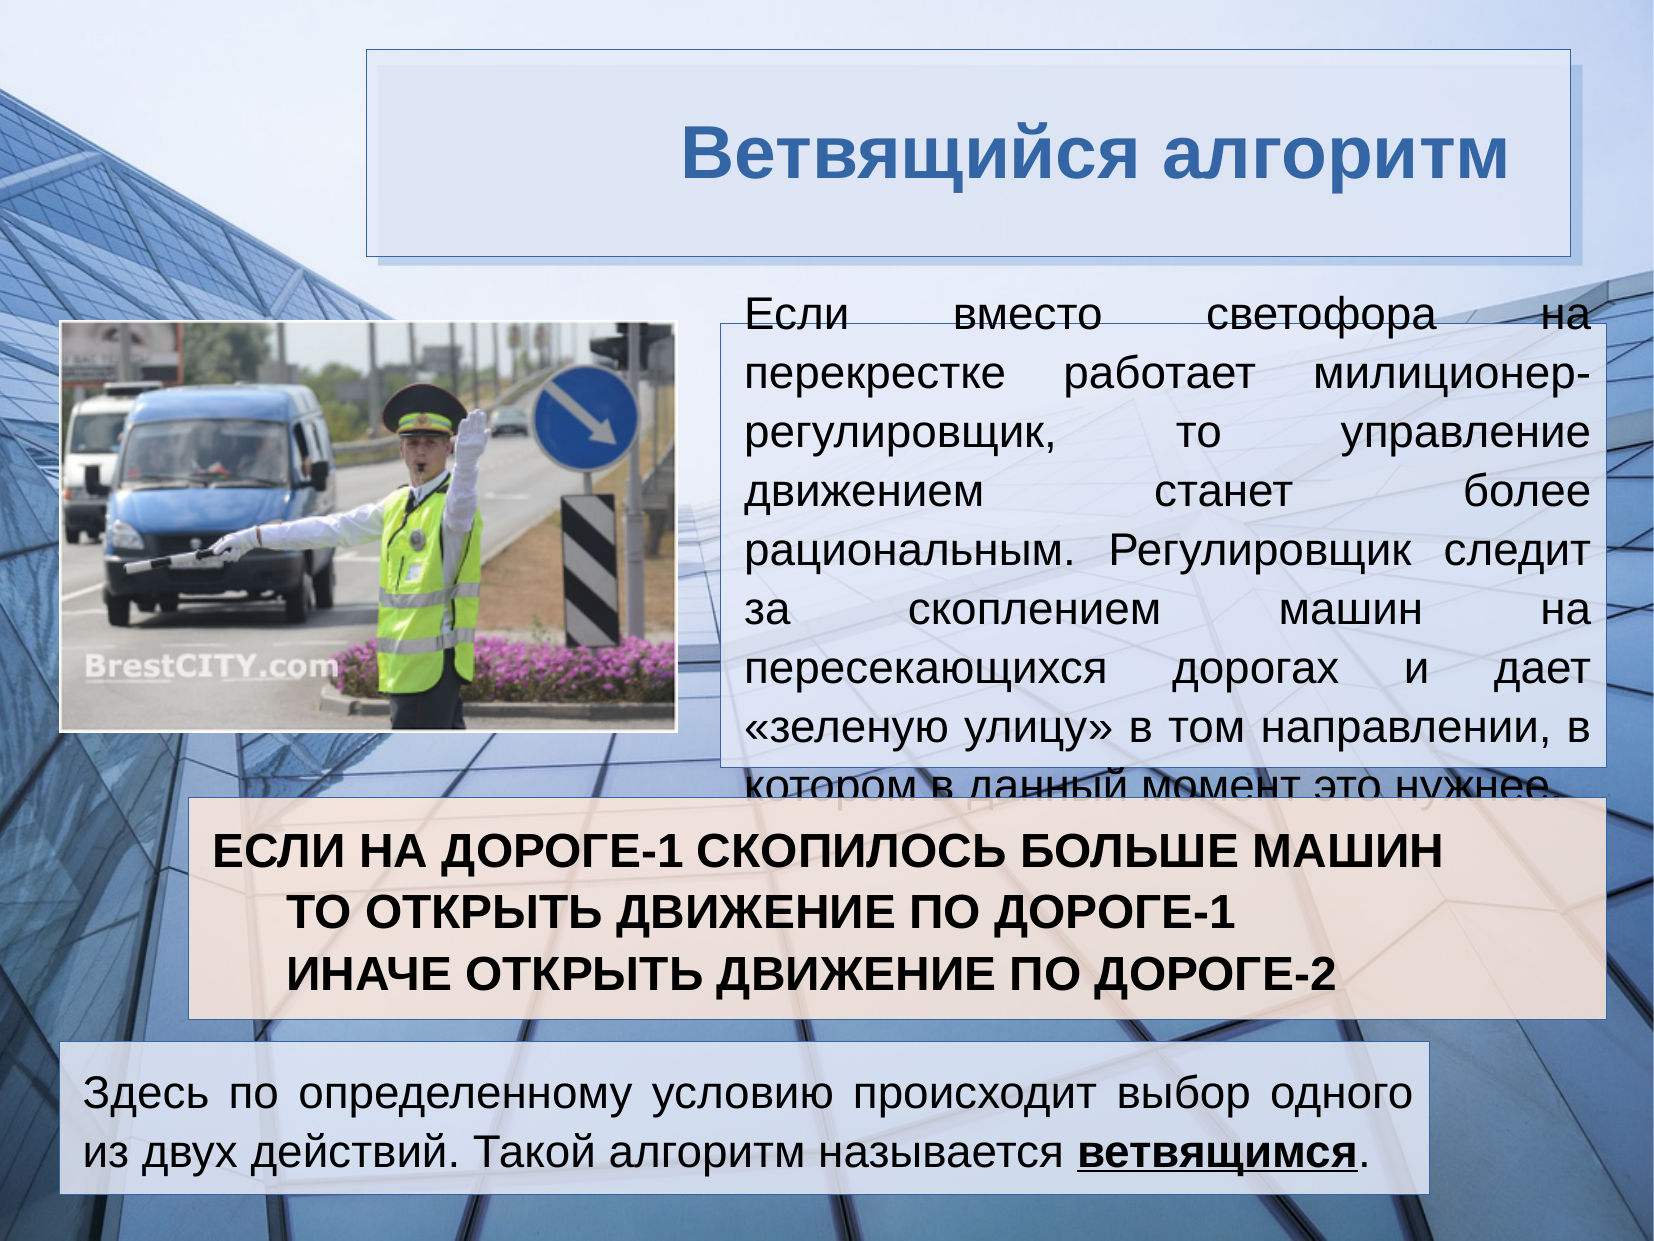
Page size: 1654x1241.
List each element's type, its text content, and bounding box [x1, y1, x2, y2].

text_box [377, 64, 1583, 266]
text_box Здесь по определенному условию происходит выбор одного из двух действий. Такой алгоритм называется ветвящимся. [59, 1041, 1430, 1195]
picture [0, 0, 1654, 1241]
title Ветвящийся алгоритм [366, 49, 1571, 257]
text_box ЕСЛИ НА ДОРОГЕ-1 СКОПИЛОСЬ БОЛЬШЕ МАШИН ТО ОТКРЫТЬ ДВИЖЕНИЕ ПО ДОРОГЕ-1 ИНАЧЕ ОТКРЫТЬ ДВИЖЕНИЕ ПО ДОРОГЕ-2 [188, 797, 1607, 1020]
text_box Если вместо светофора на перекрестке работает милиционер-регулировщик, то управление движением станет более рациональным. Регулировщик следит за скоплением машин на пересекающихся дорогах и дает «зеленую улицу» в том направлении, в котором в данный момент это нужнее. [720, 323, 1607, 768]
